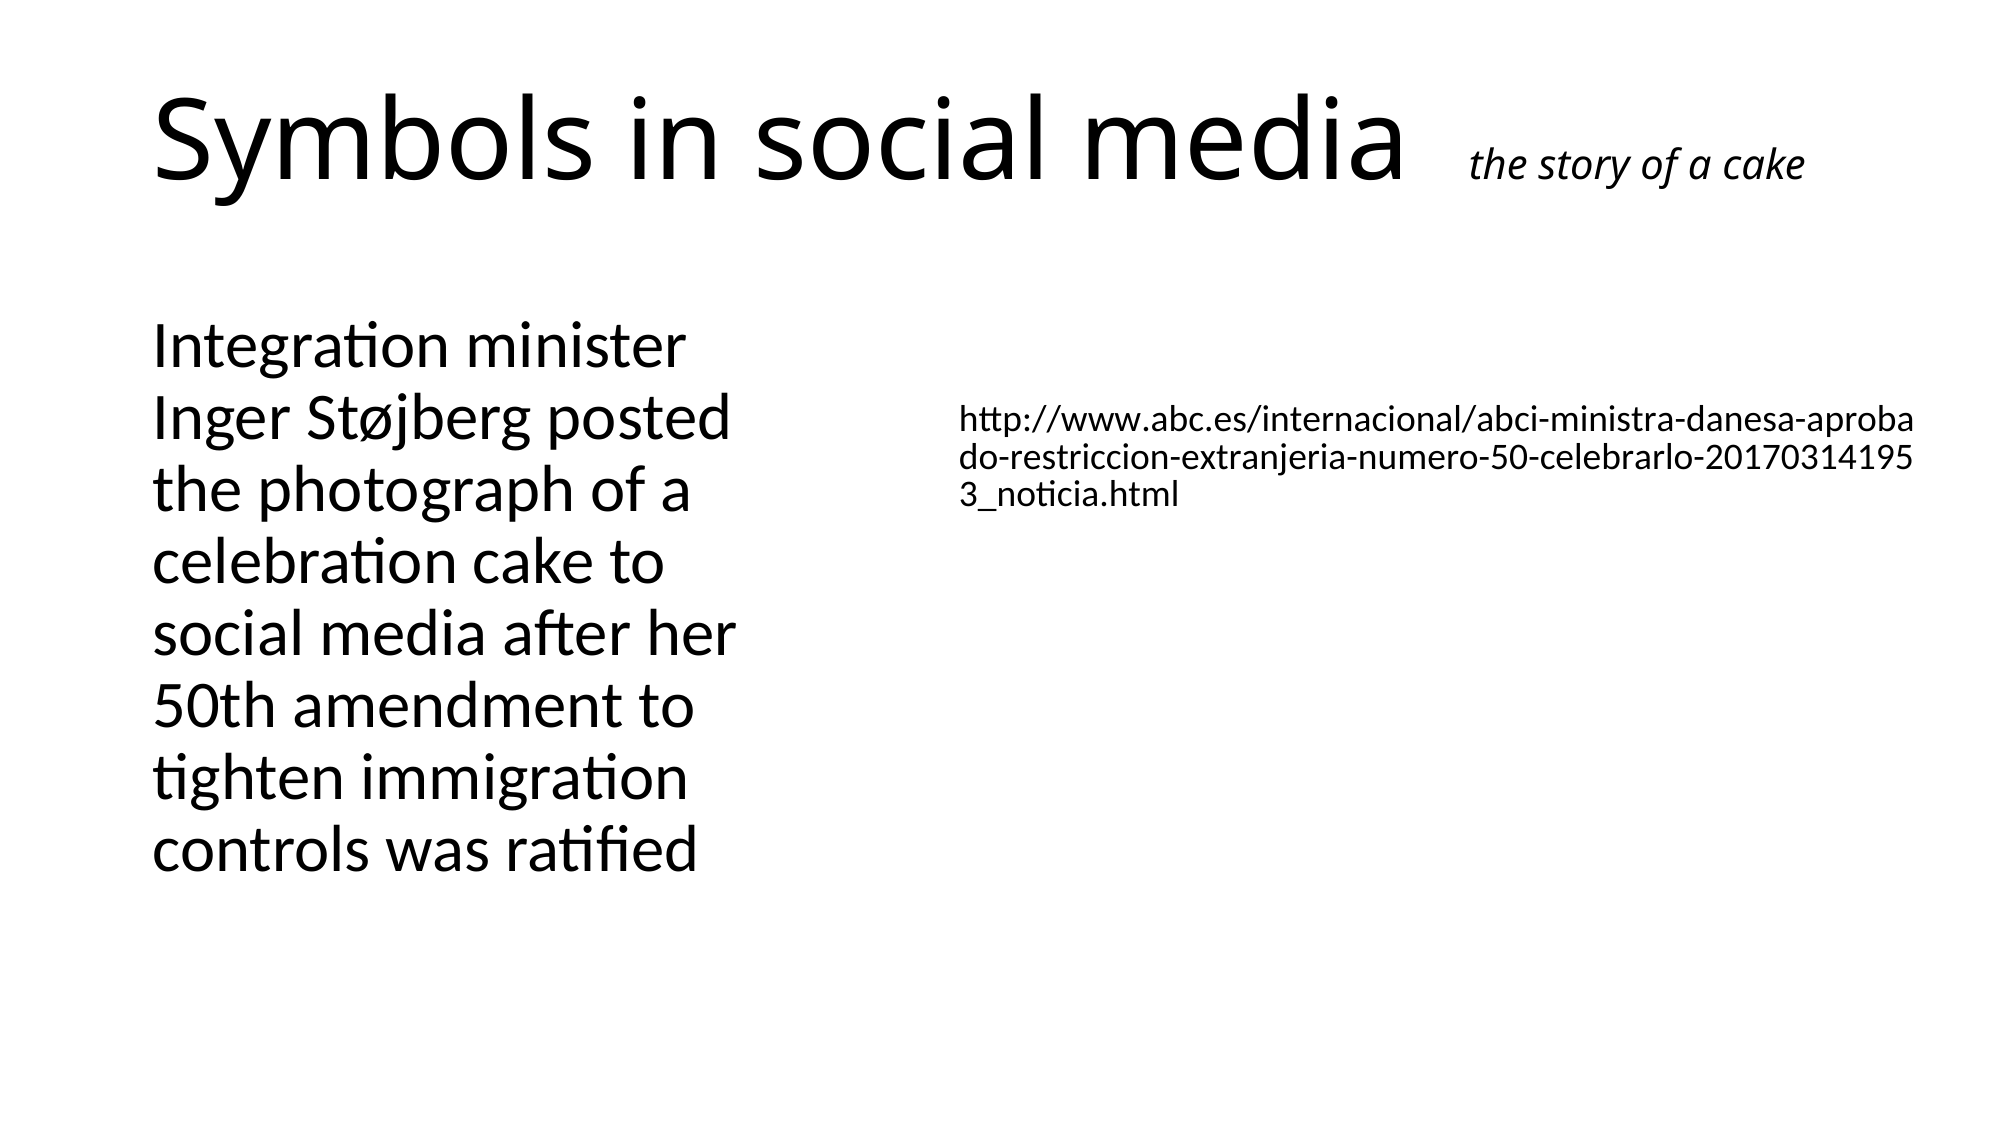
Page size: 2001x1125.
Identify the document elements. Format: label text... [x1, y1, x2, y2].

title Symbols in social media the story of a cake [137, 75, 1930, 192]
text_box http://www.abc.es/internacional/abci-ministra-danesa-aprobado-restriccion-extranjeria-numero-50-celebrarlo-201703141953_noticia.html [944, 387, 1944, 447]
list Integration minister Inger Støjberg posted the photograph of a celebration cake to social media after her 50th amendment to tighten immigration controls was ratified [137, 302, 783, 928]
